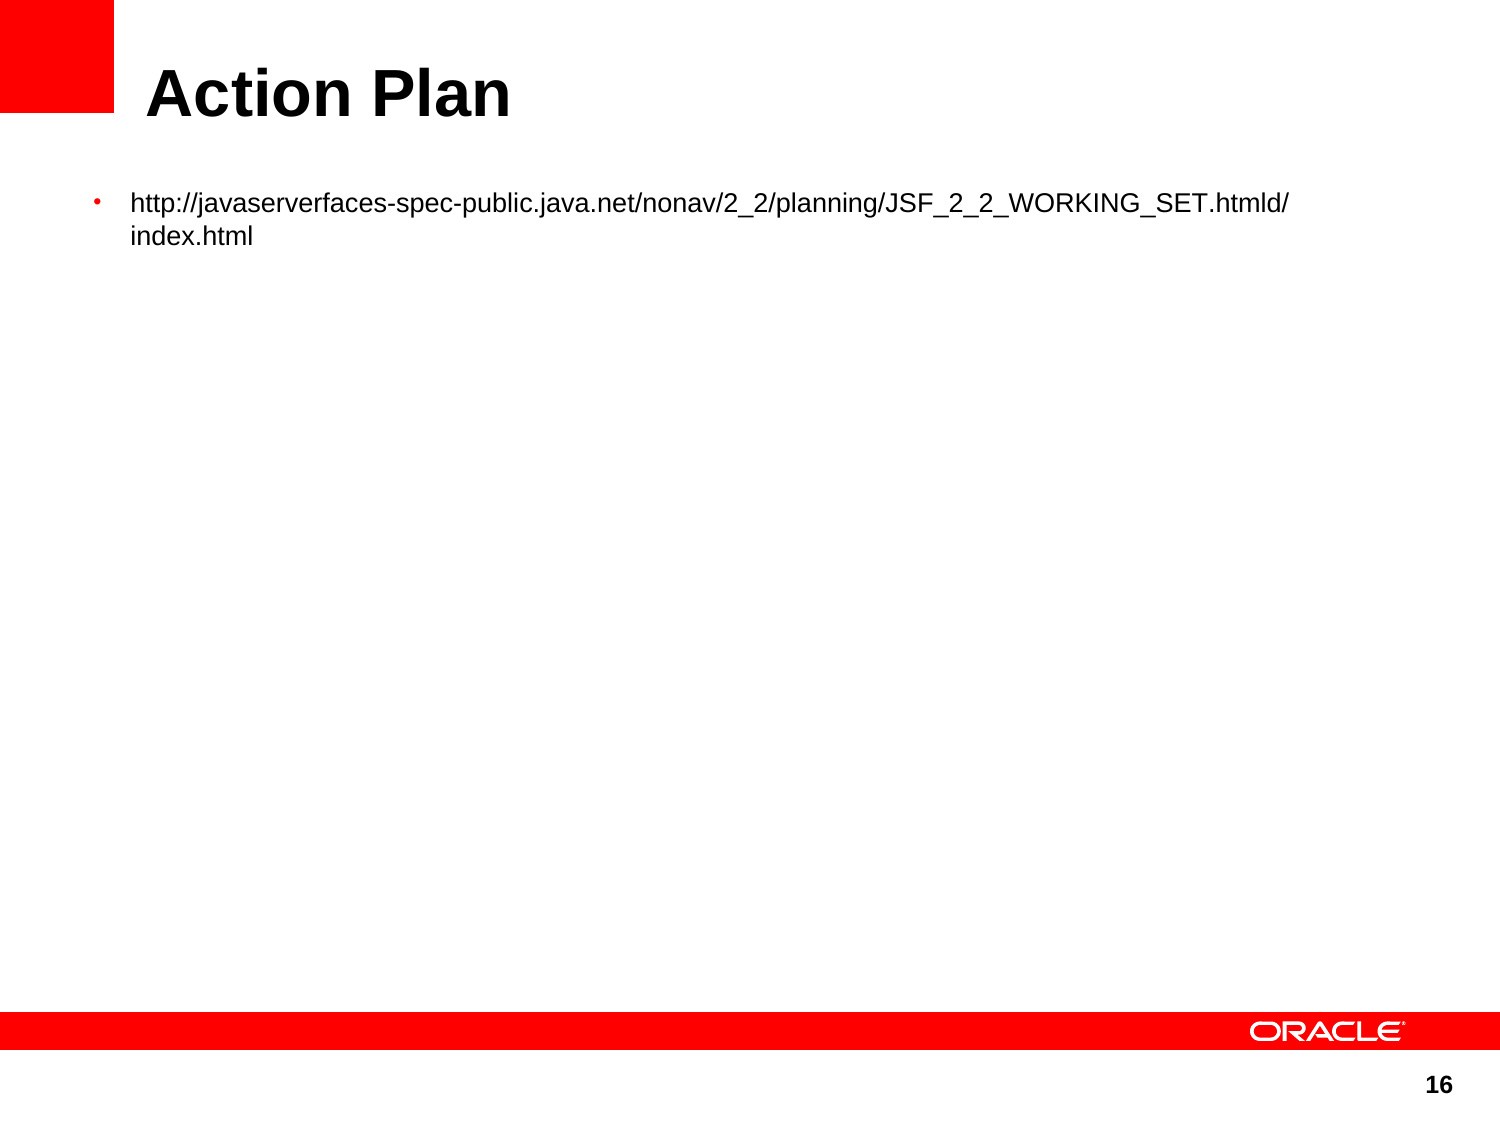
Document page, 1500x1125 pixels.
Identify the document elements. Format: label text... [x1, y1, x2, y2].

list http://javaserverfaces-spec-public.java.net/nonav/2_2/planning/JSF_2_2_WORKING_SET.htmld/index.html [93, 185, 1330, 884]
title Action Plan [145, 49, 1390, 190]
picture [0, 1012, 1500, 1050]
picture [0, 0, 114, 113]
